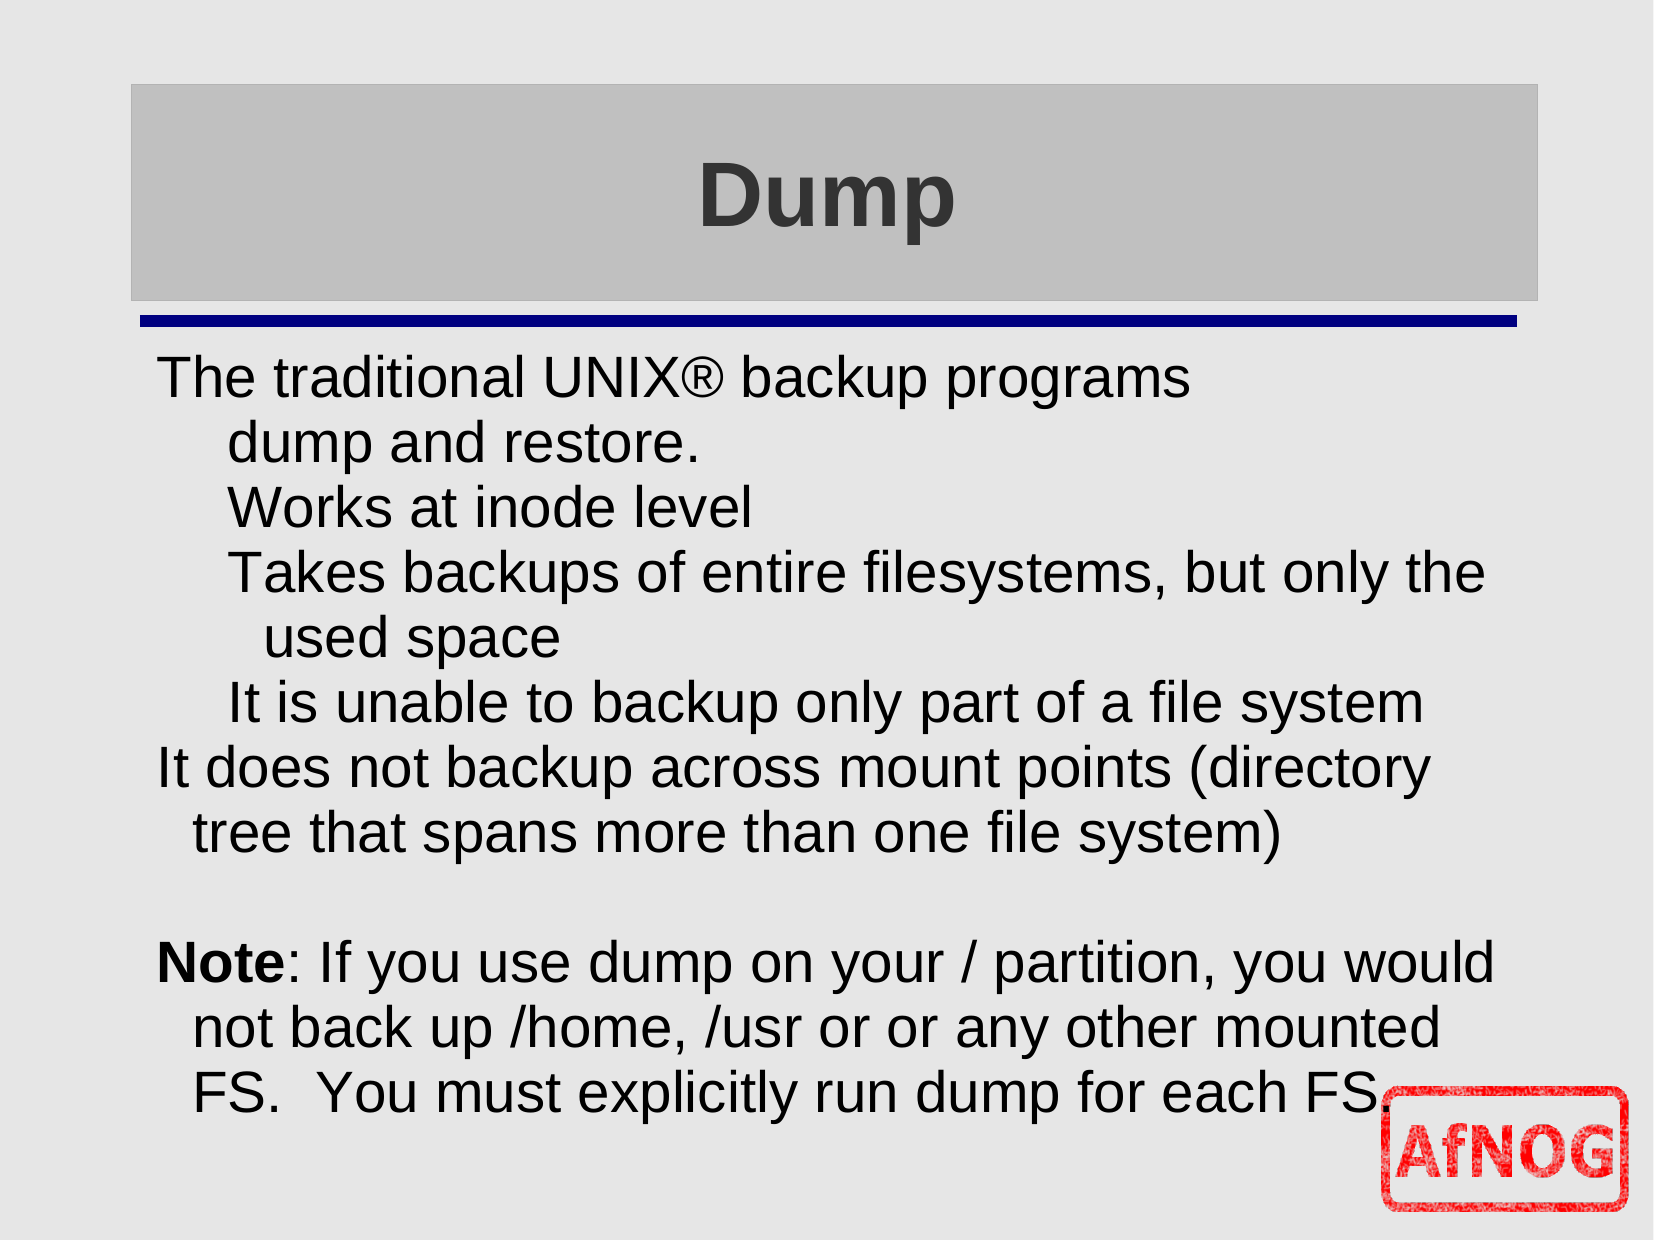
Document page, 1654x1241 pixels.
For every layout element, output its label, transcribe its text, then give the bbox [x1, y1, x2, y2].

list The traditional UNIX® backup programs dump and restore. Works at inode level Takes backups of entire filesystems, but only the used space It is unable to backup only part of a file system It does not backup across mount points (directory tree that spans more than one file system) Note: If you use dump on your / partition, you would not back up /home, /usr or or any other mounted FS. You must explicitly run dump for each FS. [121, 344, 1534, 1127]
picture [1381, 1085, 1629, 1212]
title Dump [121, 91, 1534, 299]
